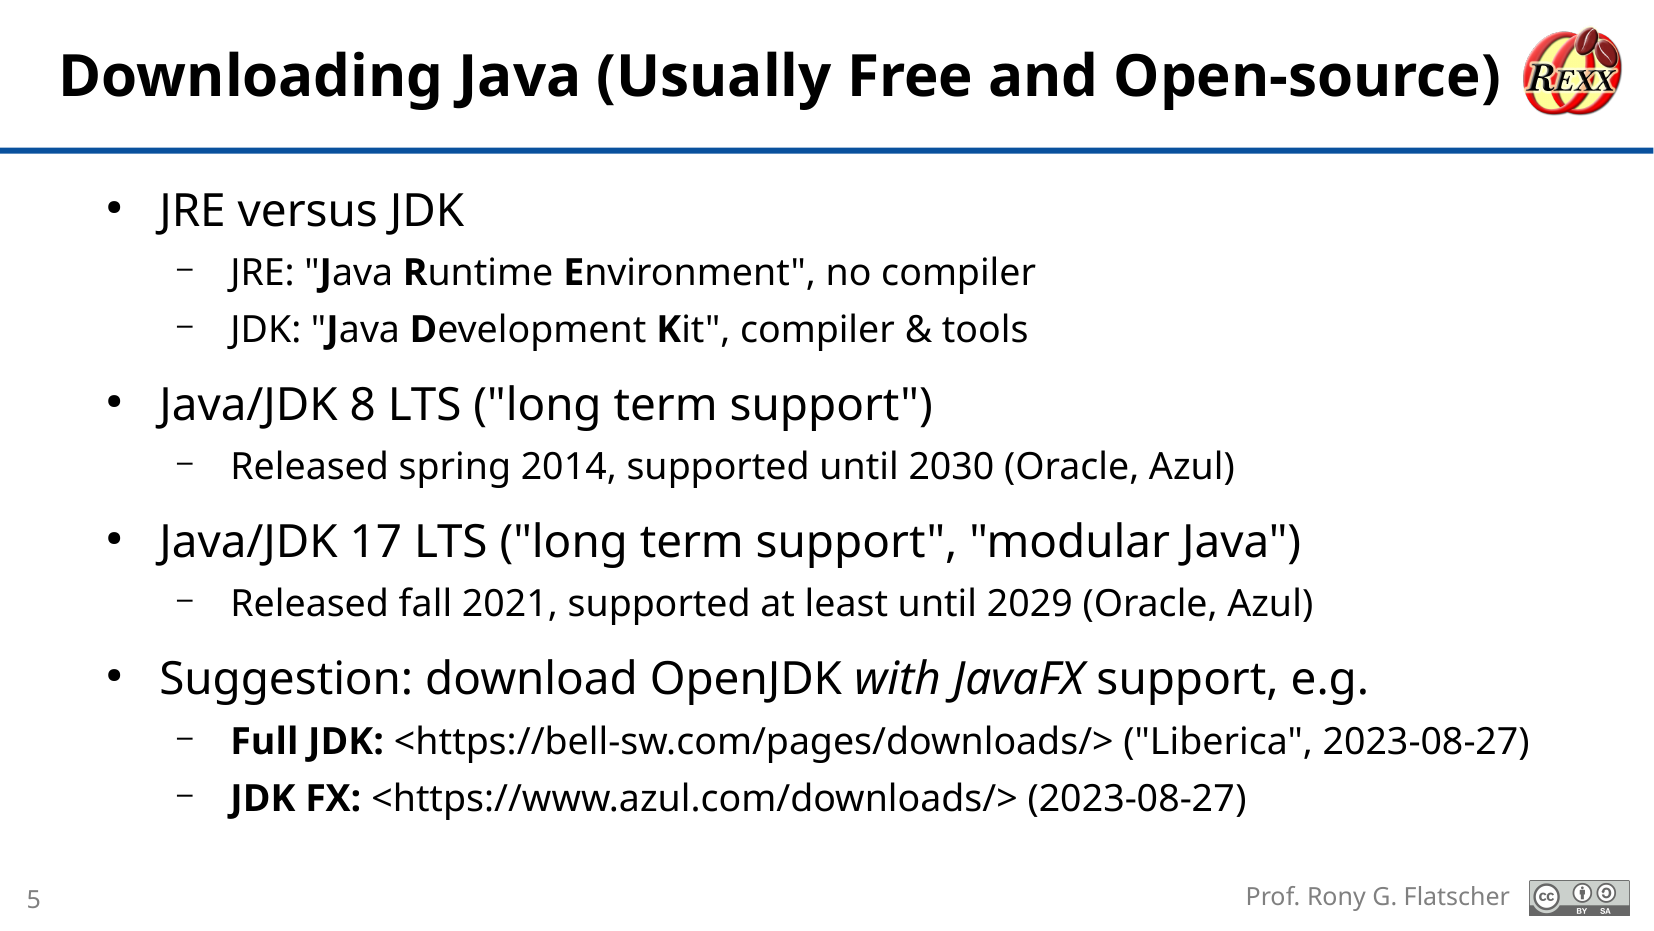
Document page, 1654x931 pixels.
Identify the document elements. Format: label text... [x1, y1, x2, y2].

title Downloading Java (Usually Free and Open-source) [0, 0, 1625, 148]
list JRE versus JDK JRE: "Java Runtime Environment", no compiler JDK: "Java Development Kit", compiler & tools Java/JDK 8 LTS ("long term support") Released spring 2014, supported until 2030 (Oracle, Azul) Java/JDK 17 LTS ("long term support", "modular Java") Released fall 2021, supported at least until 2029 (Oracle, Azul) Suggestion: download OpenJDK with JavaFX support, e.g. Full JDK: <https://bell-sw.com/pages/downloads/> ("Liberica", 2023-08-27) JDK FX: <https://www.azul.com/downloads/> (2023-08-27) [88, 177, 1577, 857]
